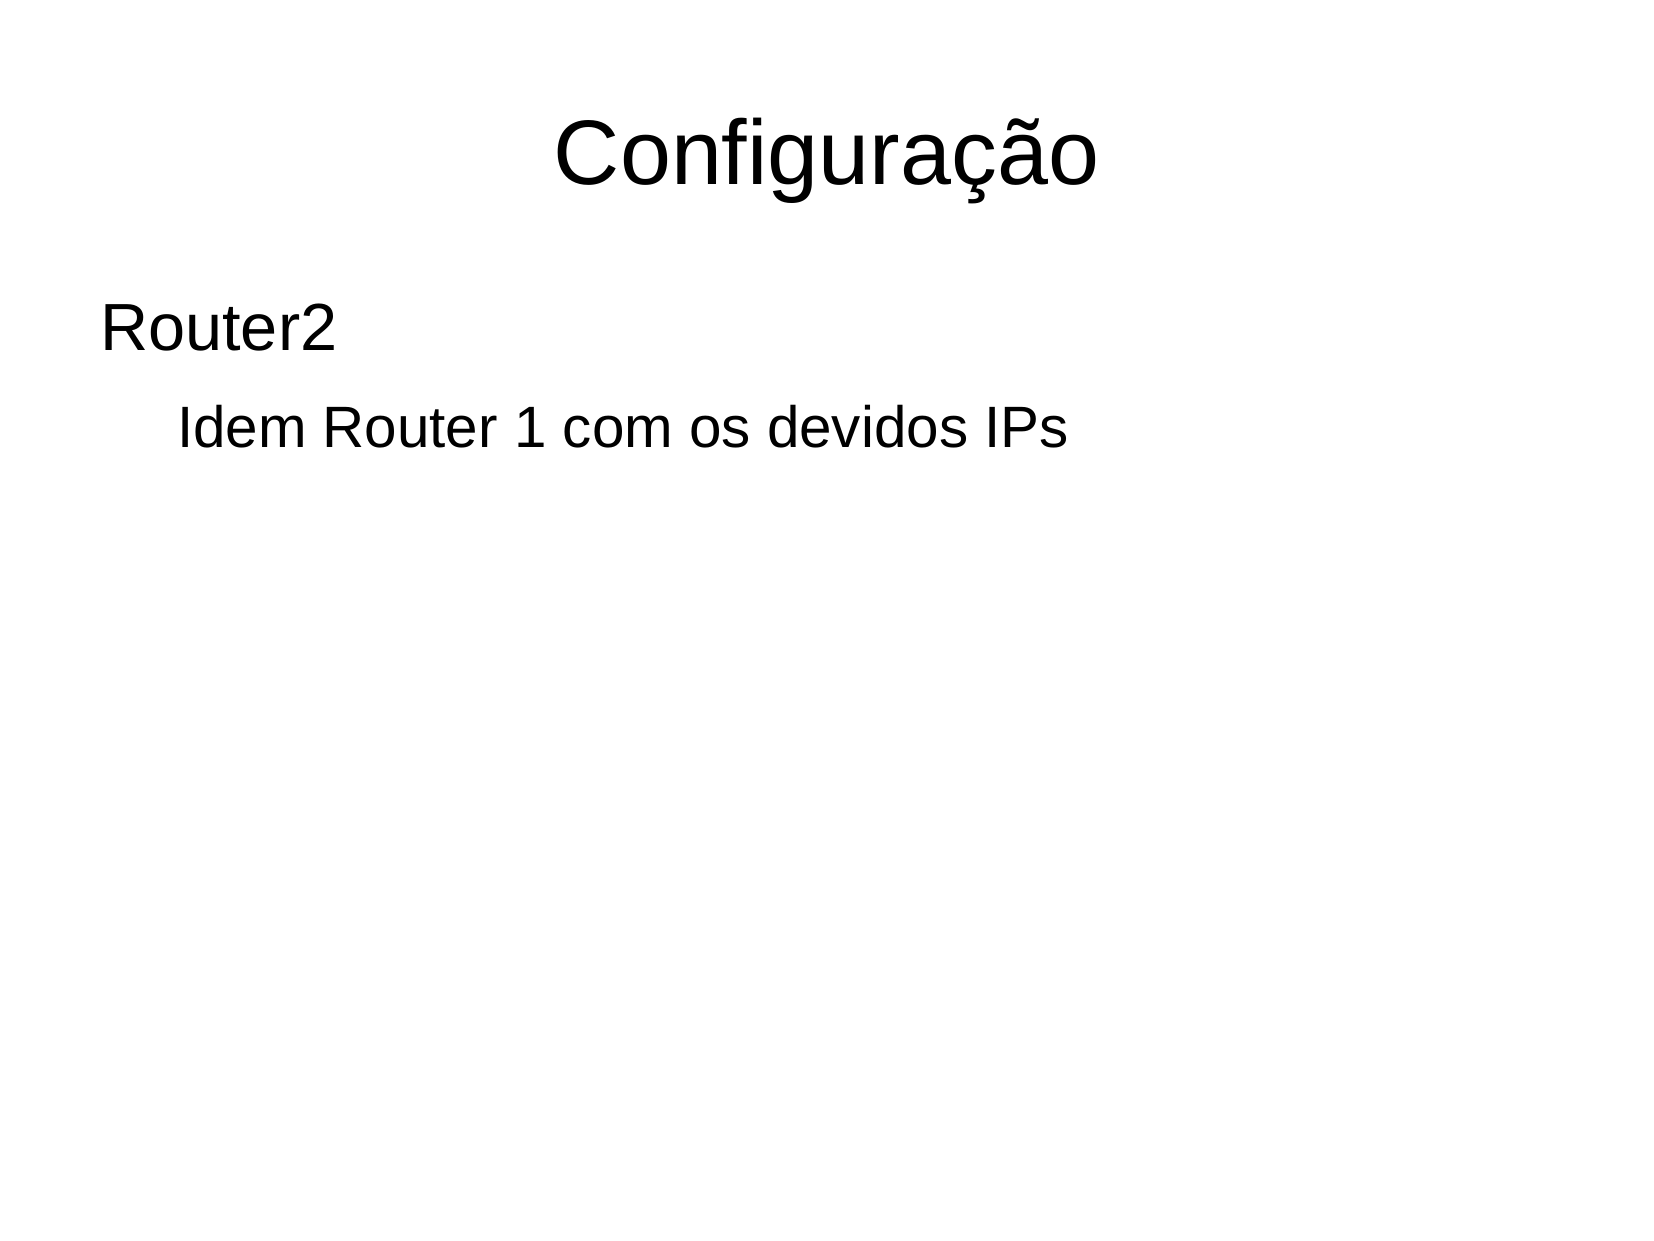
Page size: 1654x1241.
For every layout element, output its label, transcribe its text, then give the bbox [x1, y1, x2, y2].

list Router2 Idem Router 1 com os devidos IPs [82, 290, 1571, 1094]
title Configuração [82, 56, 1571, 250]
